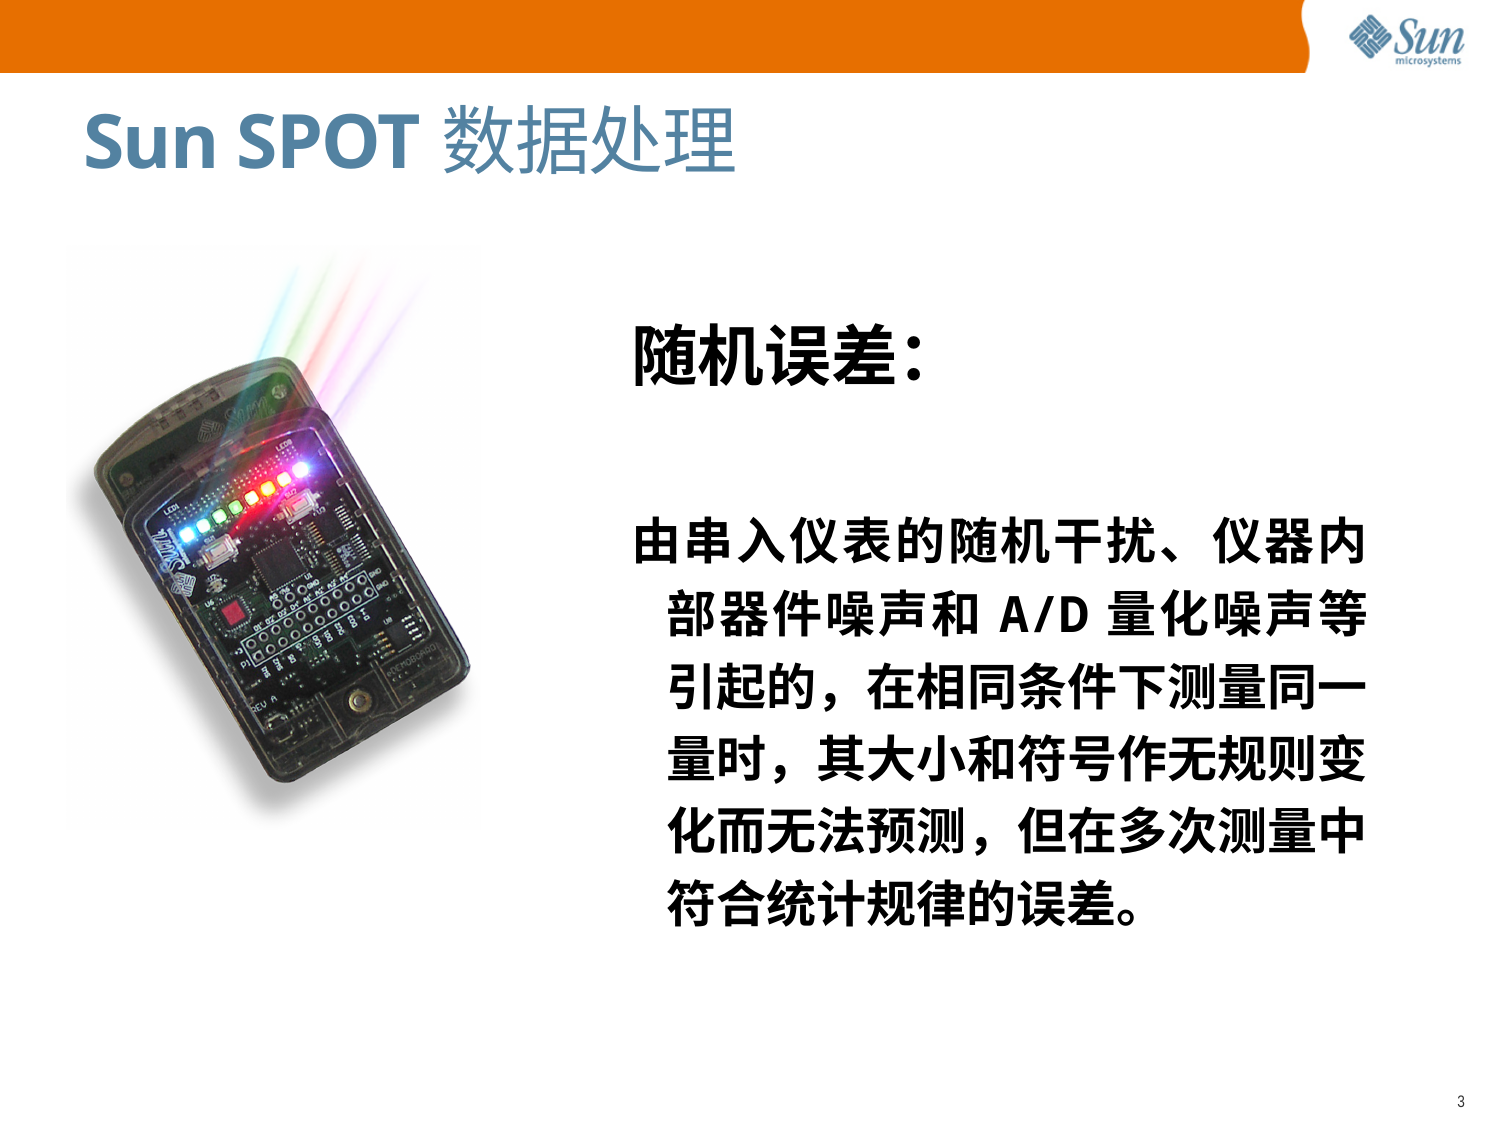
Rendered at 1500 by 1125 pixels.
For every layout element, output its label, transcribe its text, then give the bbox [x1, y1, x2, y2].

picture [0, 0, 1500, 73]
title Sun SPOT数据处理 [83, 94, 1446, 199]
picture [66, 245, 481, 830]
text_box 随机误差： 由串入仪表的随机干扰、仪器内部器件噪声和A/D量化噪声等引起的，在相同条件下测量同一量时，其大小和符号作无规则变化而无法预测，但在多次测量中符合统计规律的误差。 [595, 303, 1369, 1059]
